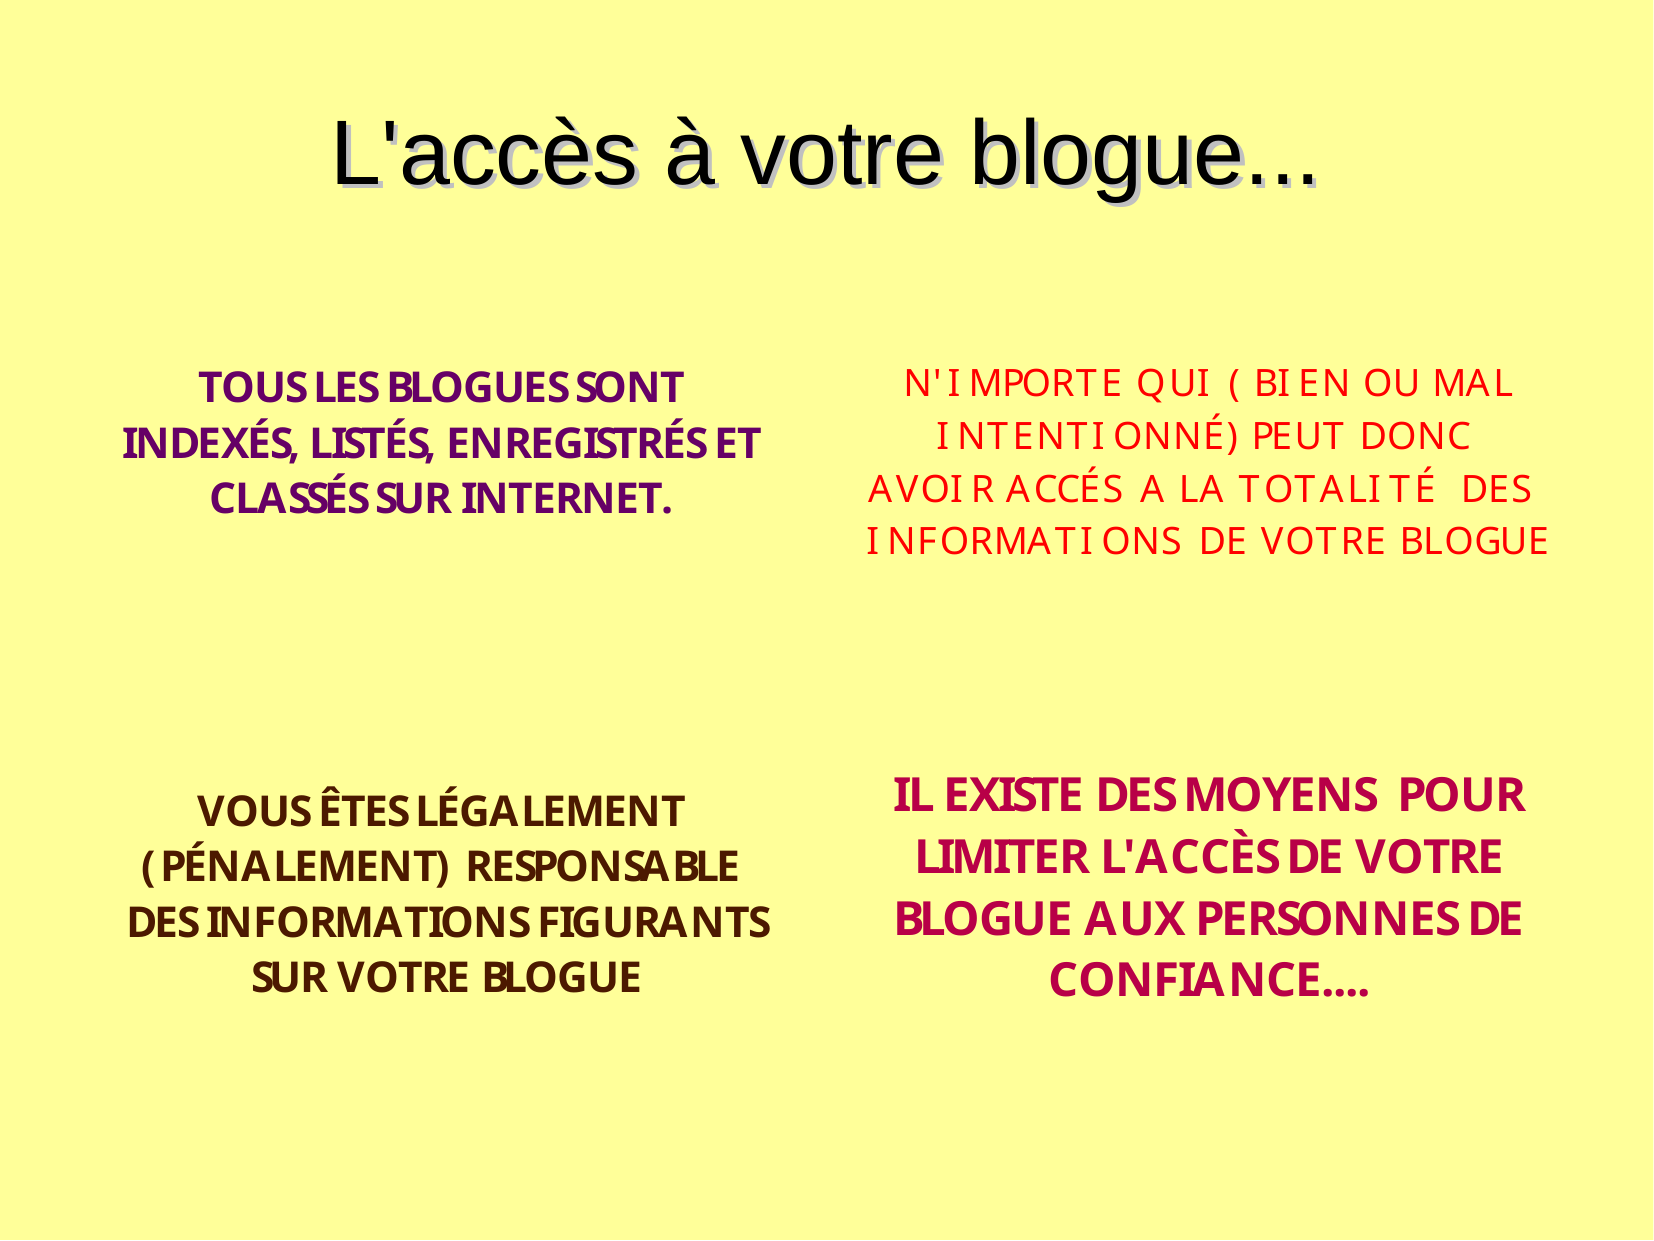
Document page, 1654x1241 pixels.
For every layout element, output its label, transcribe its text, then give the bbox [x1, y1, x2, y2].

chart [82, 290, 809, 681]
chart [845, 290, 1572, 681]
title L'accès à votre blogue... [82, 49, 1571, 257]
chart [82, 717, 809, 1109]
chart [845, 717, 1572, 1109]
